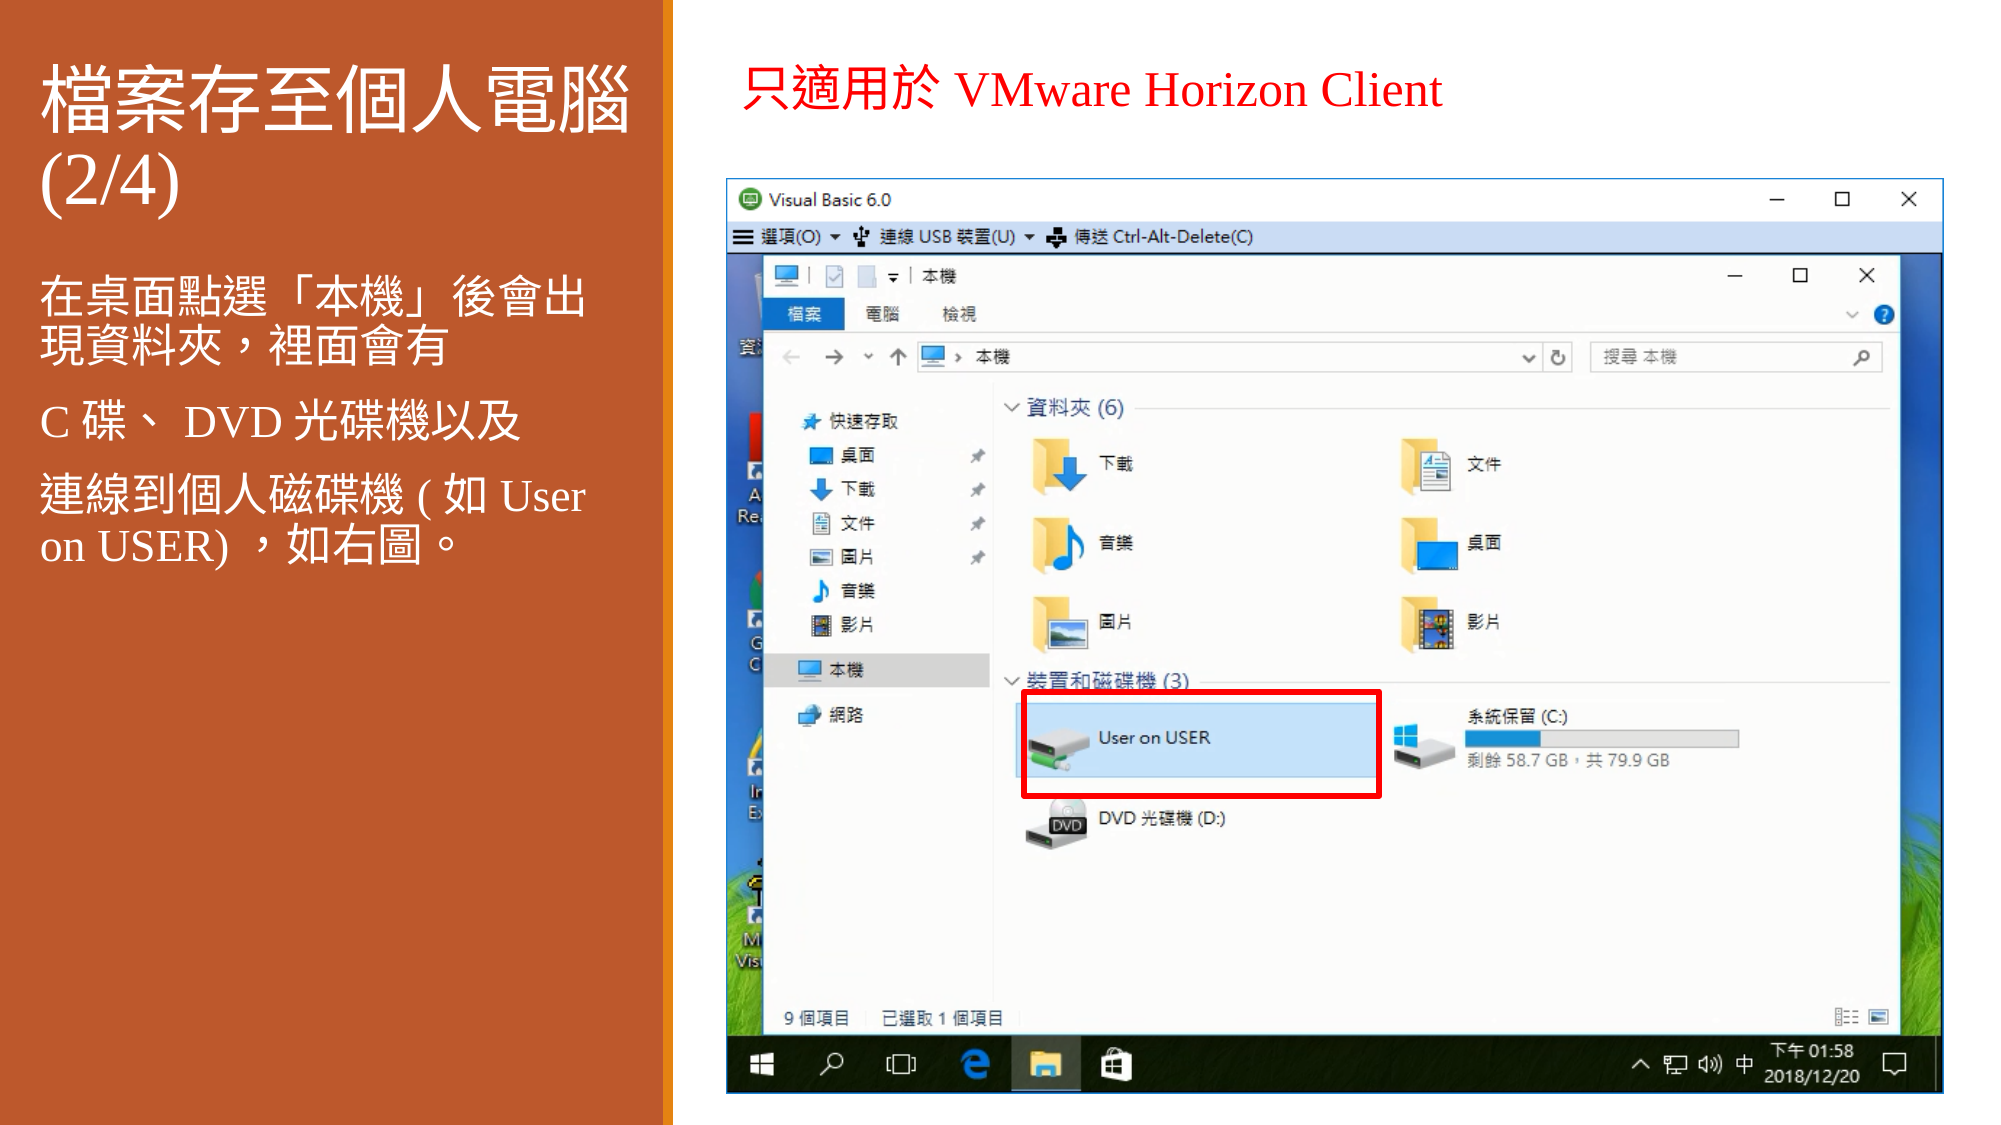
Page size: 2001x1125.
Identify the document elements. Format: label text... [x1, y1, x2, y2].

text_box 只適用於VMware Horizon Client [726, 49, 1466, 125]
picture [726, 178, 1944, 1094]
title 檔案存至個人電腦(2/4) [24, 42, 652, 228]
list 在桌面點選「本機」後會出現資料夾，裡面會有 C碟、DVD光碟機以及 連線到個人磁碟機(如User on USER)，如右圖。 [24, 266, 638, 1006]
